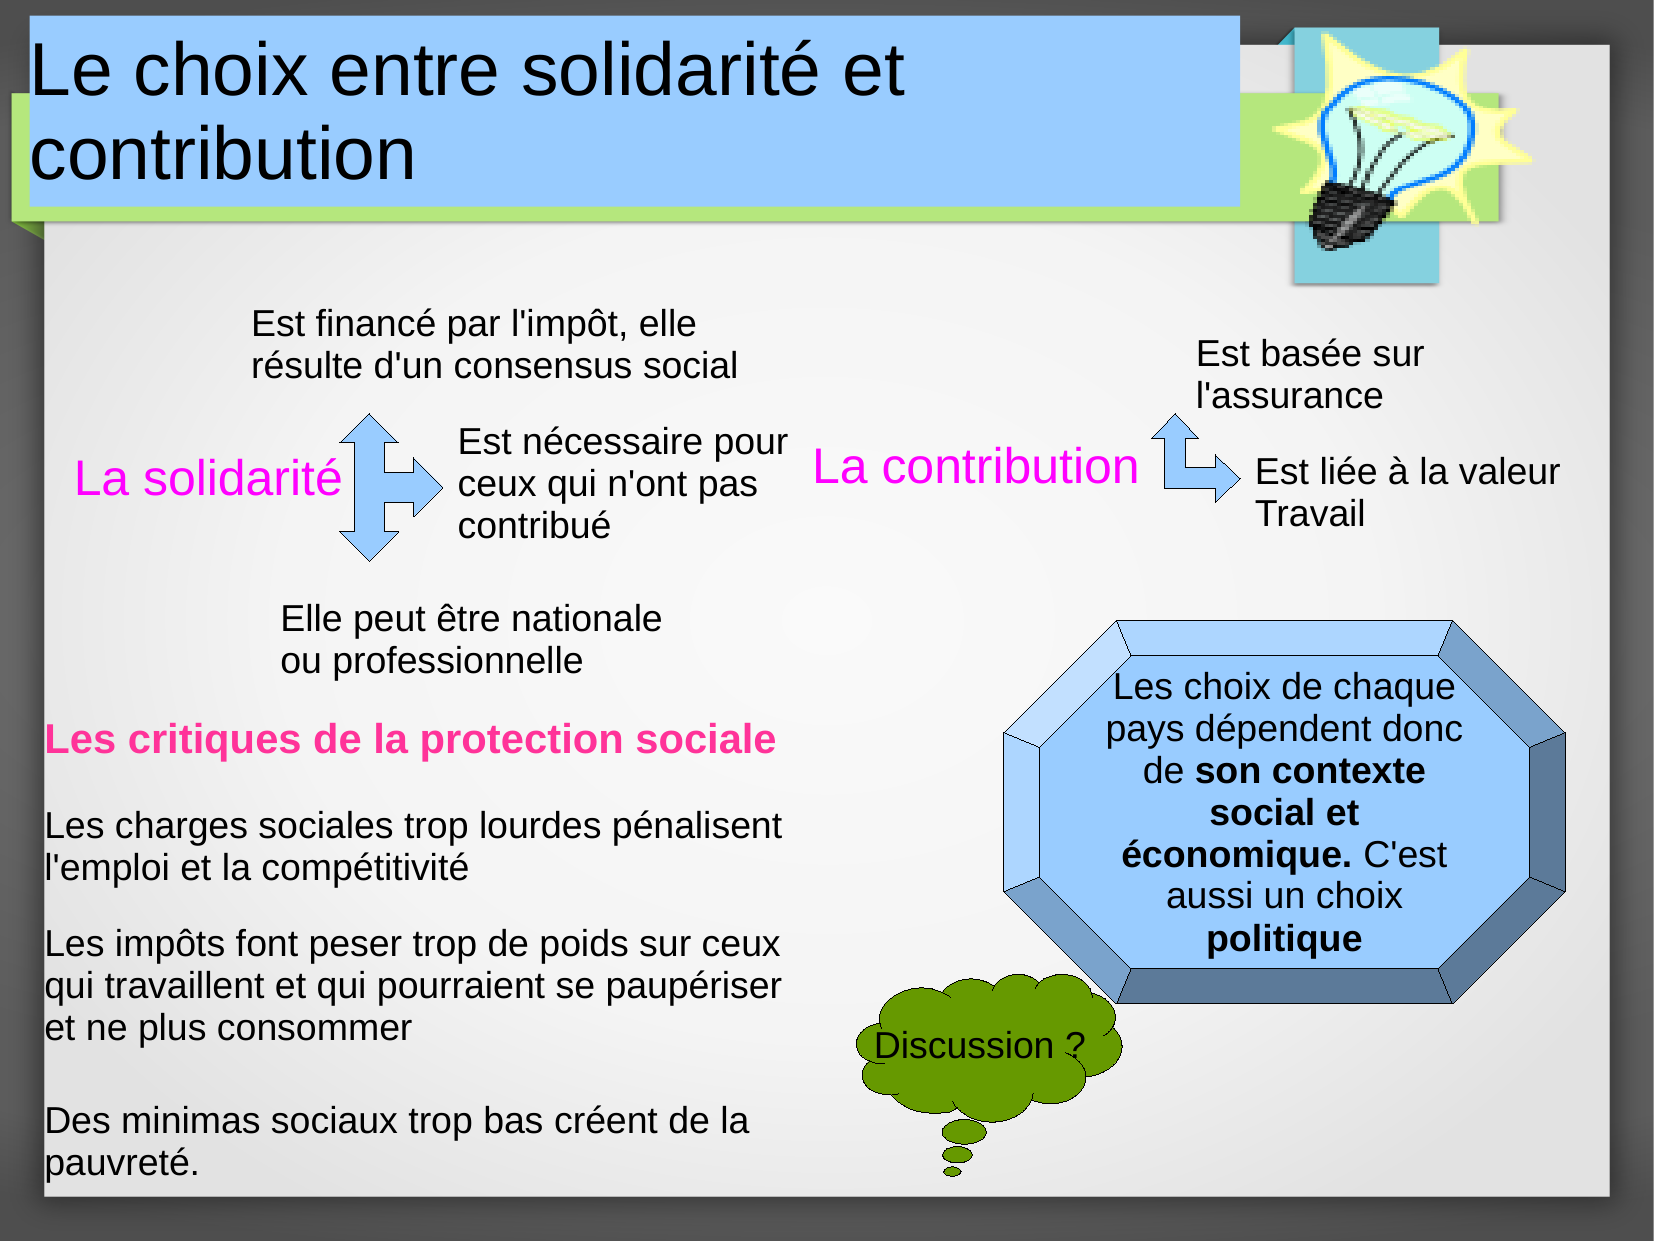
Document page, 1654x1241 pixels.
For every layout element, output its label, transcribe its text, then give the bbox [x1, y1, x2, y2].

text_box Elle peut être nationale ou professionnelle [265, 590, 709, 690]
text_box Est basée sur l'assurance [1181, 324, 1625, 424]
text_box Est liée à la valeur Travail [1240, 442, 1595, 542]
text_box Les critiques de la protection sociale [29, 708, 827, 797]
text_box [1151, 413, 1241, 503]
picture [0, 0, 1654, 1241]
text_box Est financé par l'impôt, elle résulte d'un consensus social [236, 295, 768, 395]
text_box Est nécessaire pour ceux qui n'ont pas contribué [442, 413, 827, 555]
text_box Discussion ? [856, 974, 1123, 1145]
text_box Les impôts font peser trop de poids sur ceux qui travaillent et qui pourraient se paupériser et ne plus consommer [29, 915, 798, 1057]
text_box Les charges sociales trop lourdes pénalisent l'emploi et la compétitivité [29, 797, 857, 897]
text_box Des minimas sociaux trop bas créent de la pauvreté. [29, 1092, 798, 1192]
text_box Discussion ? [942, 1146, 973, 1163]
text_box La contribution [797, 431, 1182, 502]
text_box [339, 413, 442, 562]
text_box La solidarité [59, 442, 354, 514]
title Le choix entre solidarité et contribution [29, 15, 1241, 207]
text_box Les choix de chaque pays dépendent donc de son contexte social et économique. C'est aussi un choix politique [1040, 656, 1529, 968]
